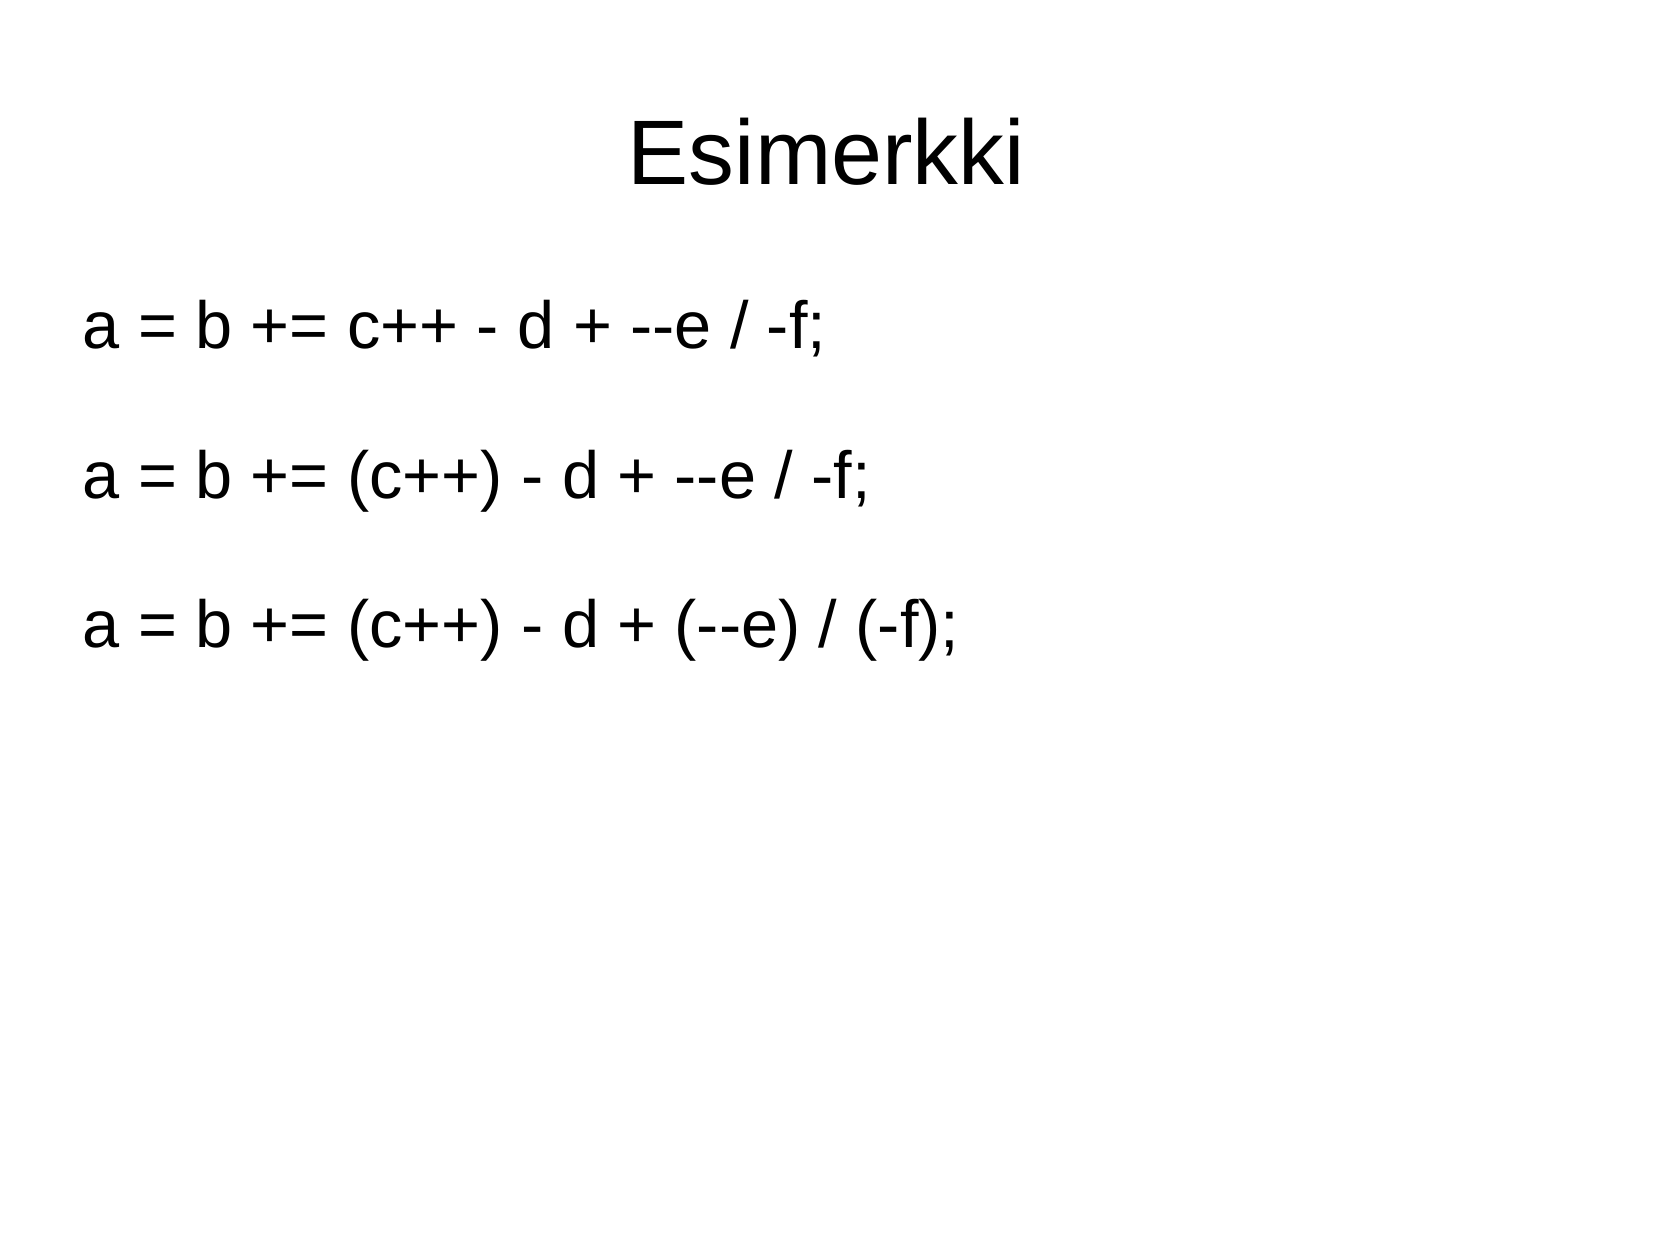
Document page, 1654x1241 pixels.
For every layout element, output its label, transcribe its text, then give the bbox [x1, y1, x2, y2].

title Esimerkki [82, 49, 1571, 257]
subtitle a = b += c++ - d + --e / -f; a = b += (c++) - d + --e / -f; a = b += (c++) - d + (--e) / (-f); [82, 288, 1571, 1111]
